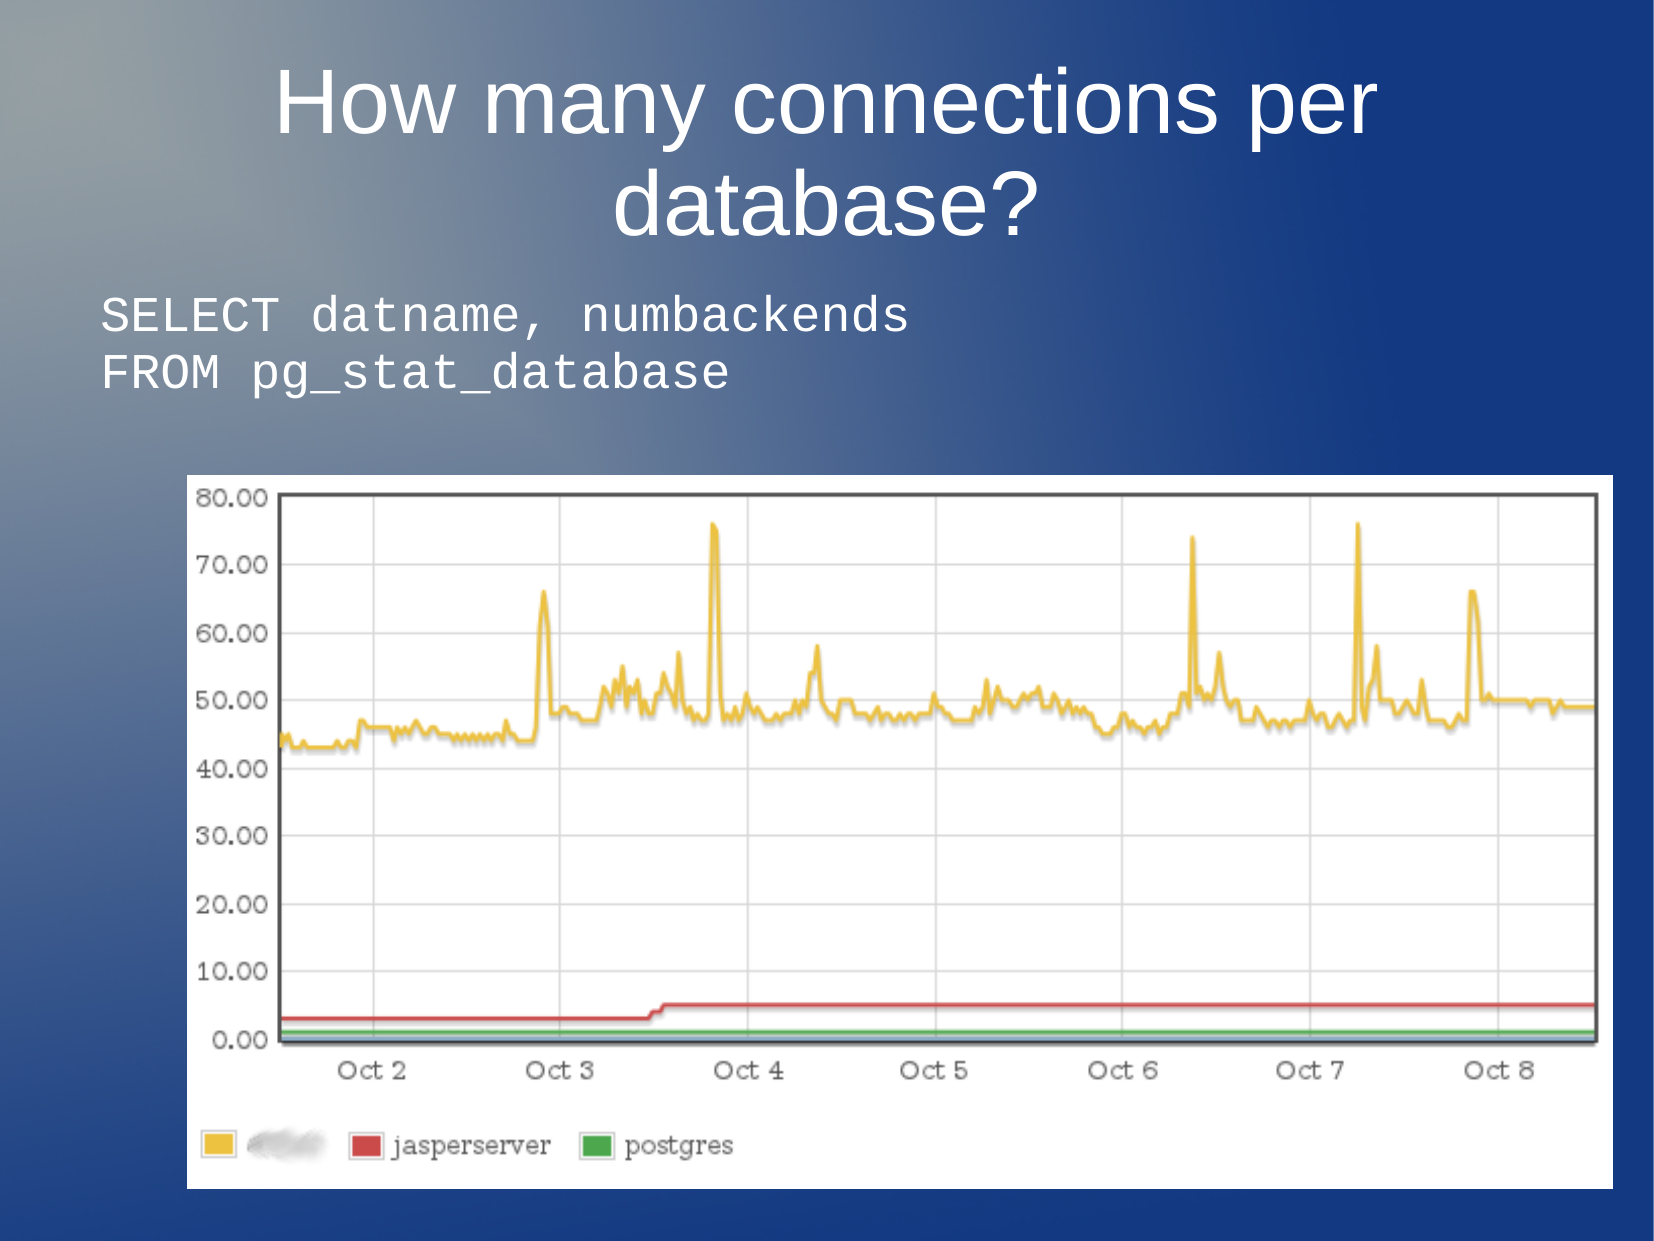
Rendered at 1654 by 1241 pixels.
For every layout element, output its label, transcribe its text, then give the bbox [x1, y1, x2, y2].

title How many connections per database? [82, 49, 1571, 257]
list SELECT datname, numbackends FROM pg_stat_database [82, 290, 1571, 1109]
picture [0, 0, 1654, 1241]
